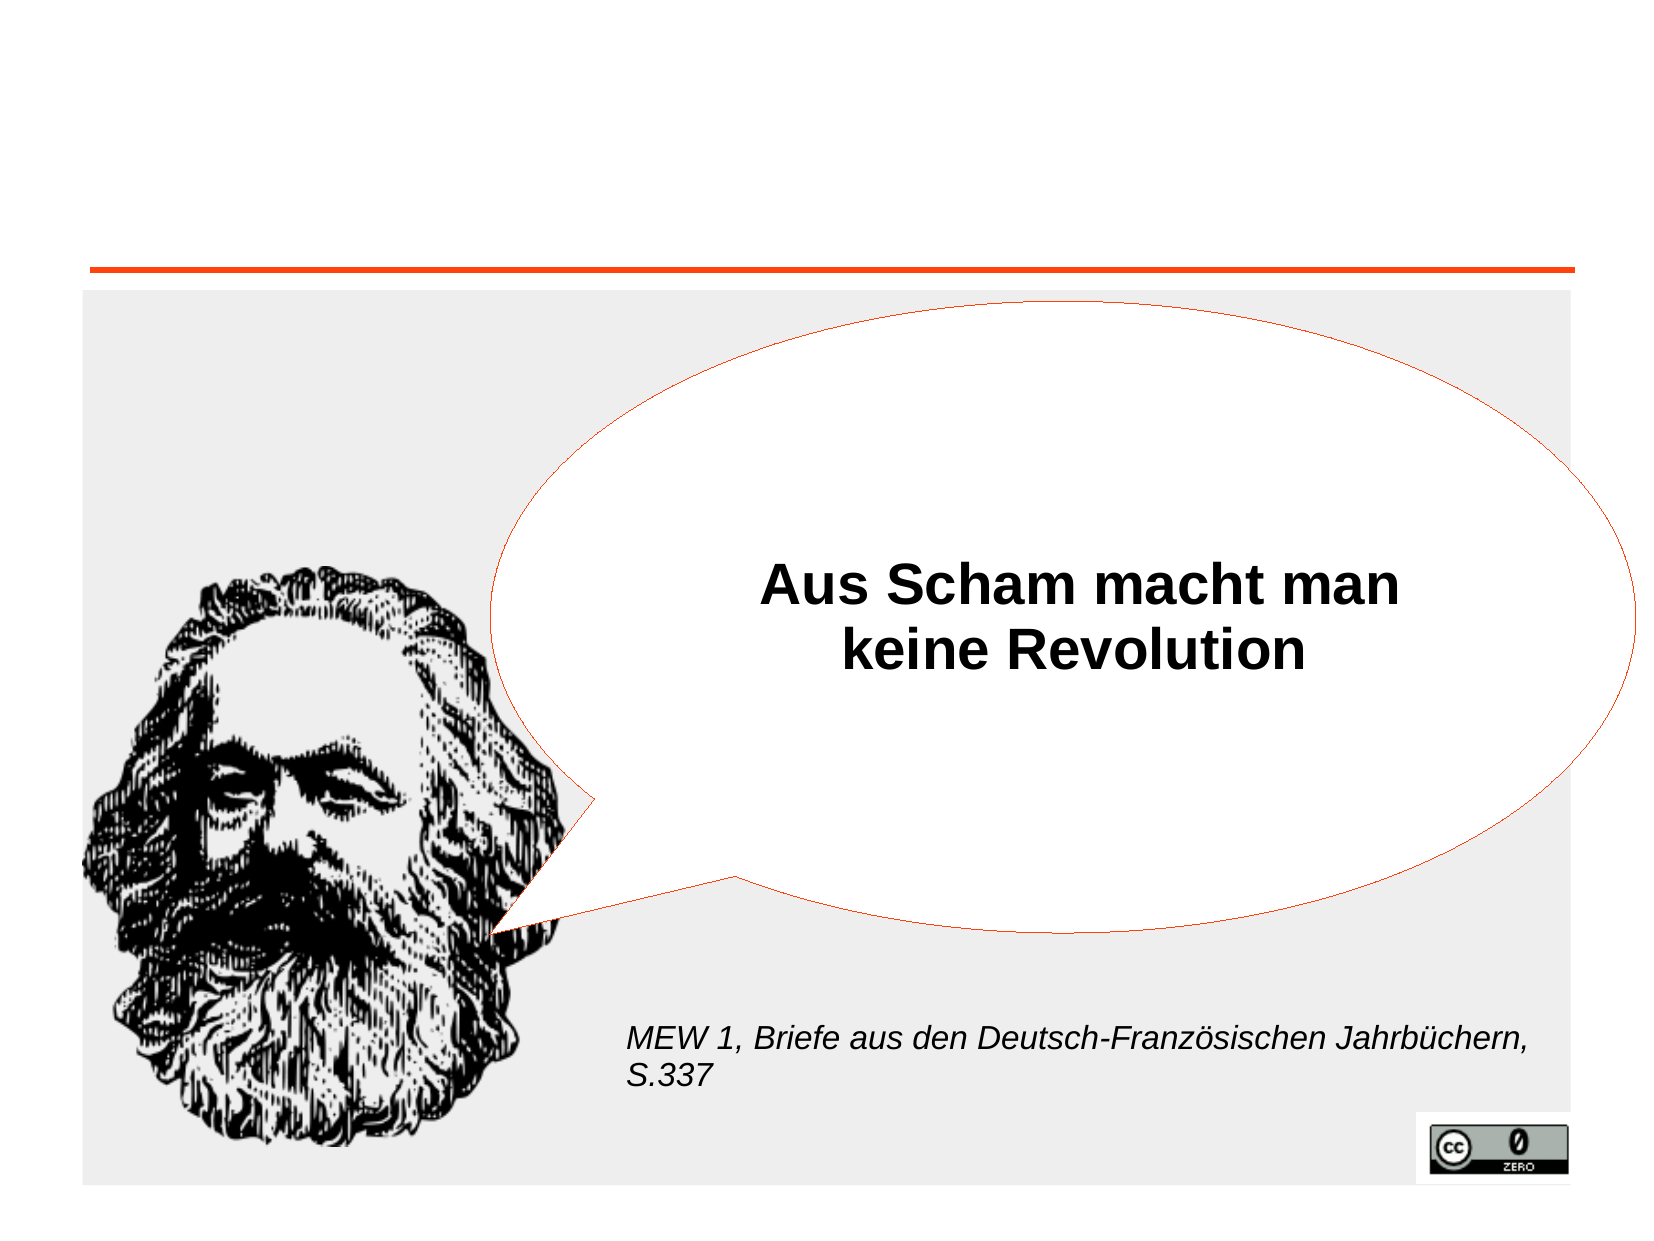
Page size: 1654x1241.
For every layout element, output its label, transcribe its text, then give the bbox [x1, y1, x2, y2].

text_box MEW 1, Briefe aus den Deutsch-Französischen Jahrbüchern, S.337 [611, 1012, 1587, 1112]
text_box Aus Scham macht man keine Revolution [489, 301, 1636, 935]
picture [1416, 1112, 1580, 1184]
picture [82, 566, 573, 1147]
